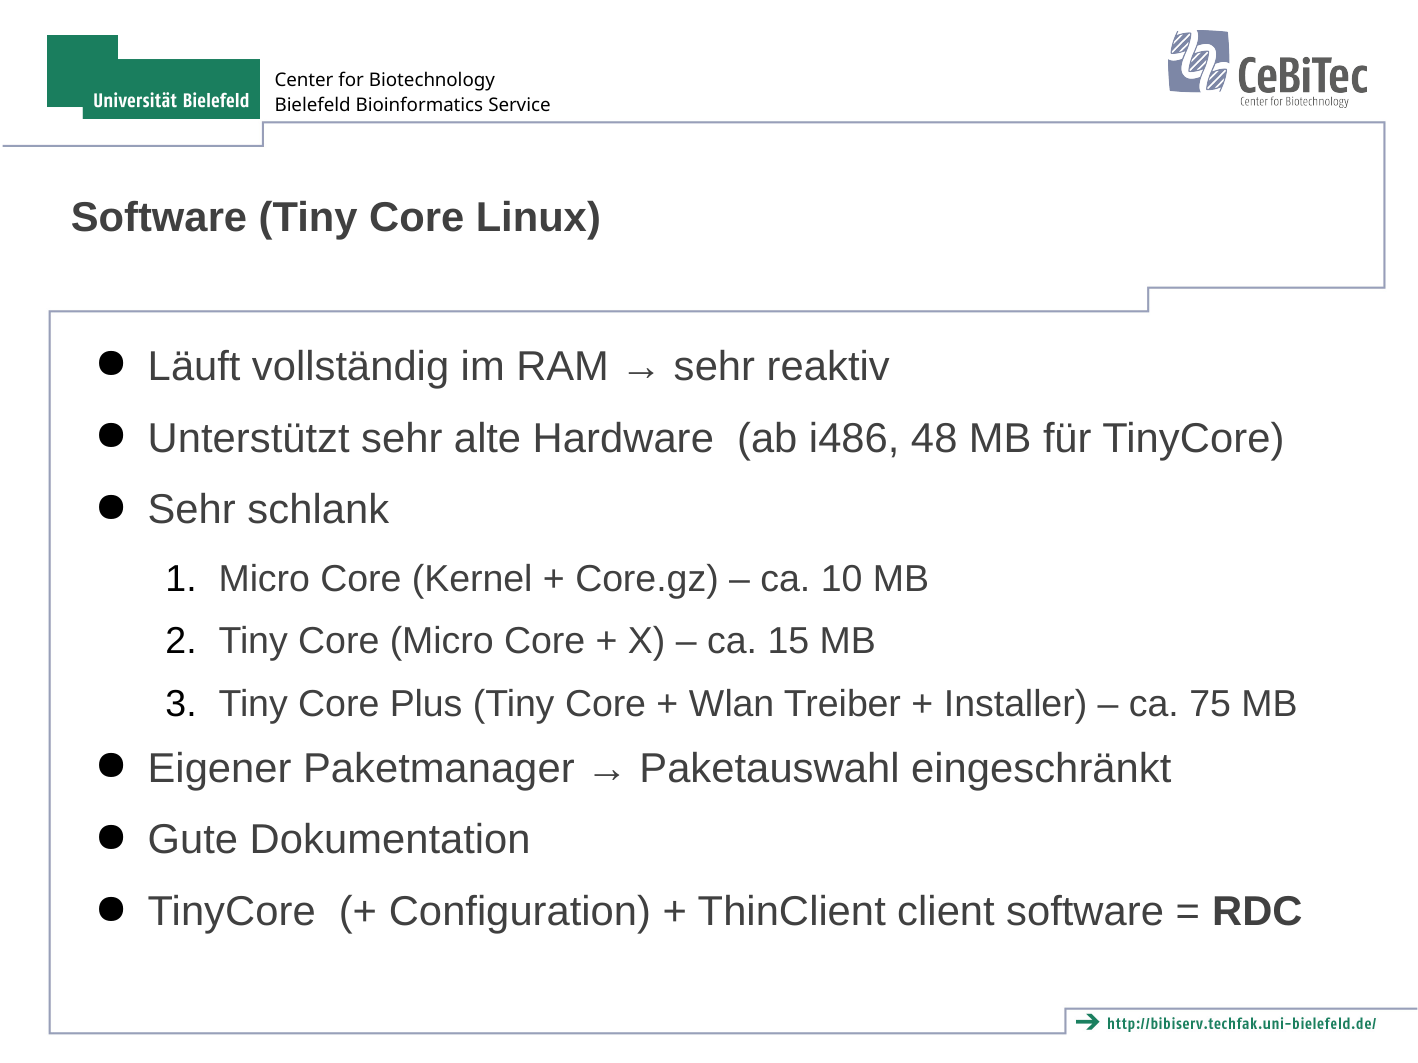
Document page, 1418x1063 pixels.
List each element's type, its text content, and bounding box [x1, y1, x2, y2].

picture [2, 3, 1418, 1063]
list Läuft vollständig im RAM → sehr reaktiv Unterstützt sehr alte Hardware (ab i486, 48 MB für TinyCore) Sehr schlank Micro Core (Kernel + Core.gz) – ca. 10 MB Tiny Core (Micro Core + X) – ca. 15 MB Tiny Core Plus (Tiny Core + Wlan Treiber + Installer) – ca. 75 MB Eigener Paketmanager → Paketauswahl eingeschränkt Gute Dokumentation TinyCore (+ Configuration) + ThinClient client software = RDC [76, 342, 1375, 1007]
title Software (Tiny Core Linux) [70, 159, 1359, 275]
